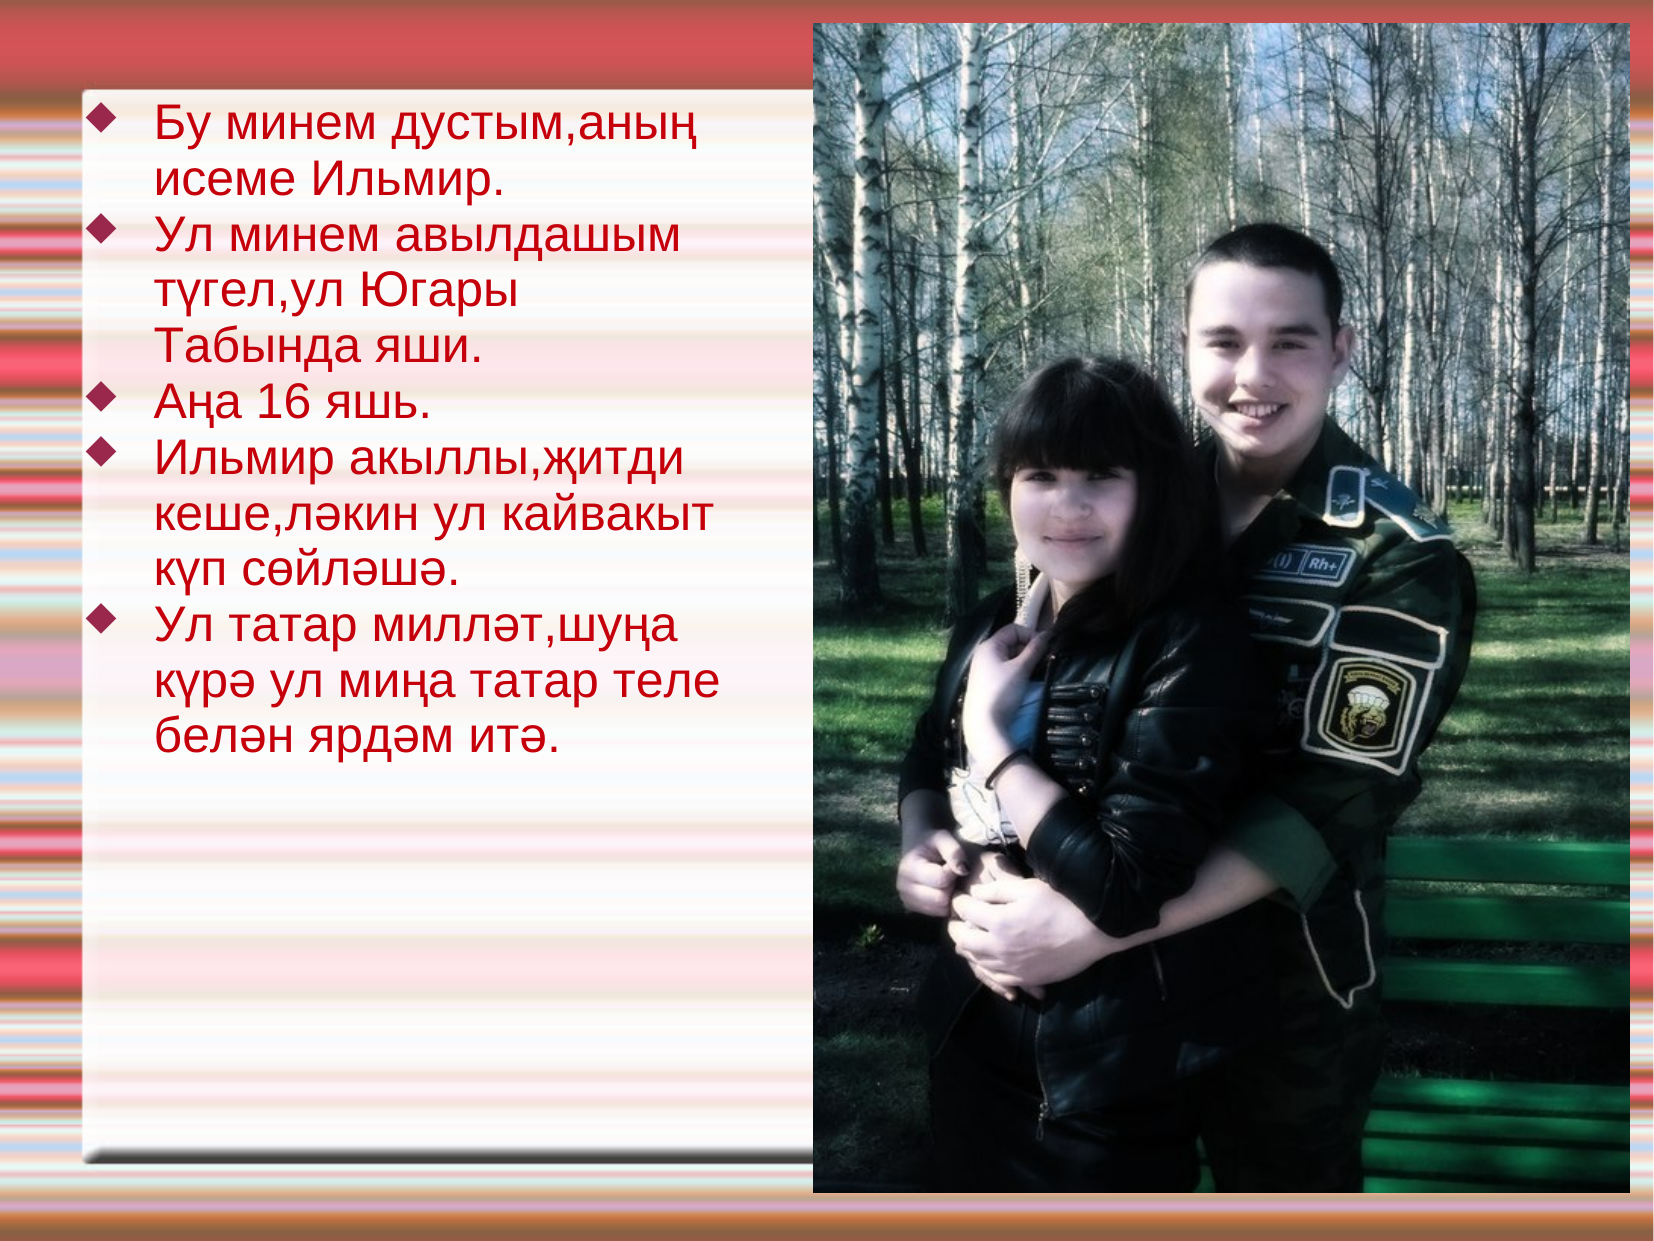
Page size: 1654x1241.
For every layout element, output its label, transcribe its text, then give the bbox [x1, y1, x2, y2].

list Бу минем дустым,аның исеме Ильмир. Ул минем авылдашым түгел,ул Югары Табында яши. Аңа 16 яшь. Ильмир акыллы,җитди кеше,ләкин ул кайвакыт күп сөйләшә. Ул татар милләт,шуңа күрә ул миңа татар теле белән ярдәм итә. [70, 94, 733, 1146]
picture [0, 0, 1654, 1241]
